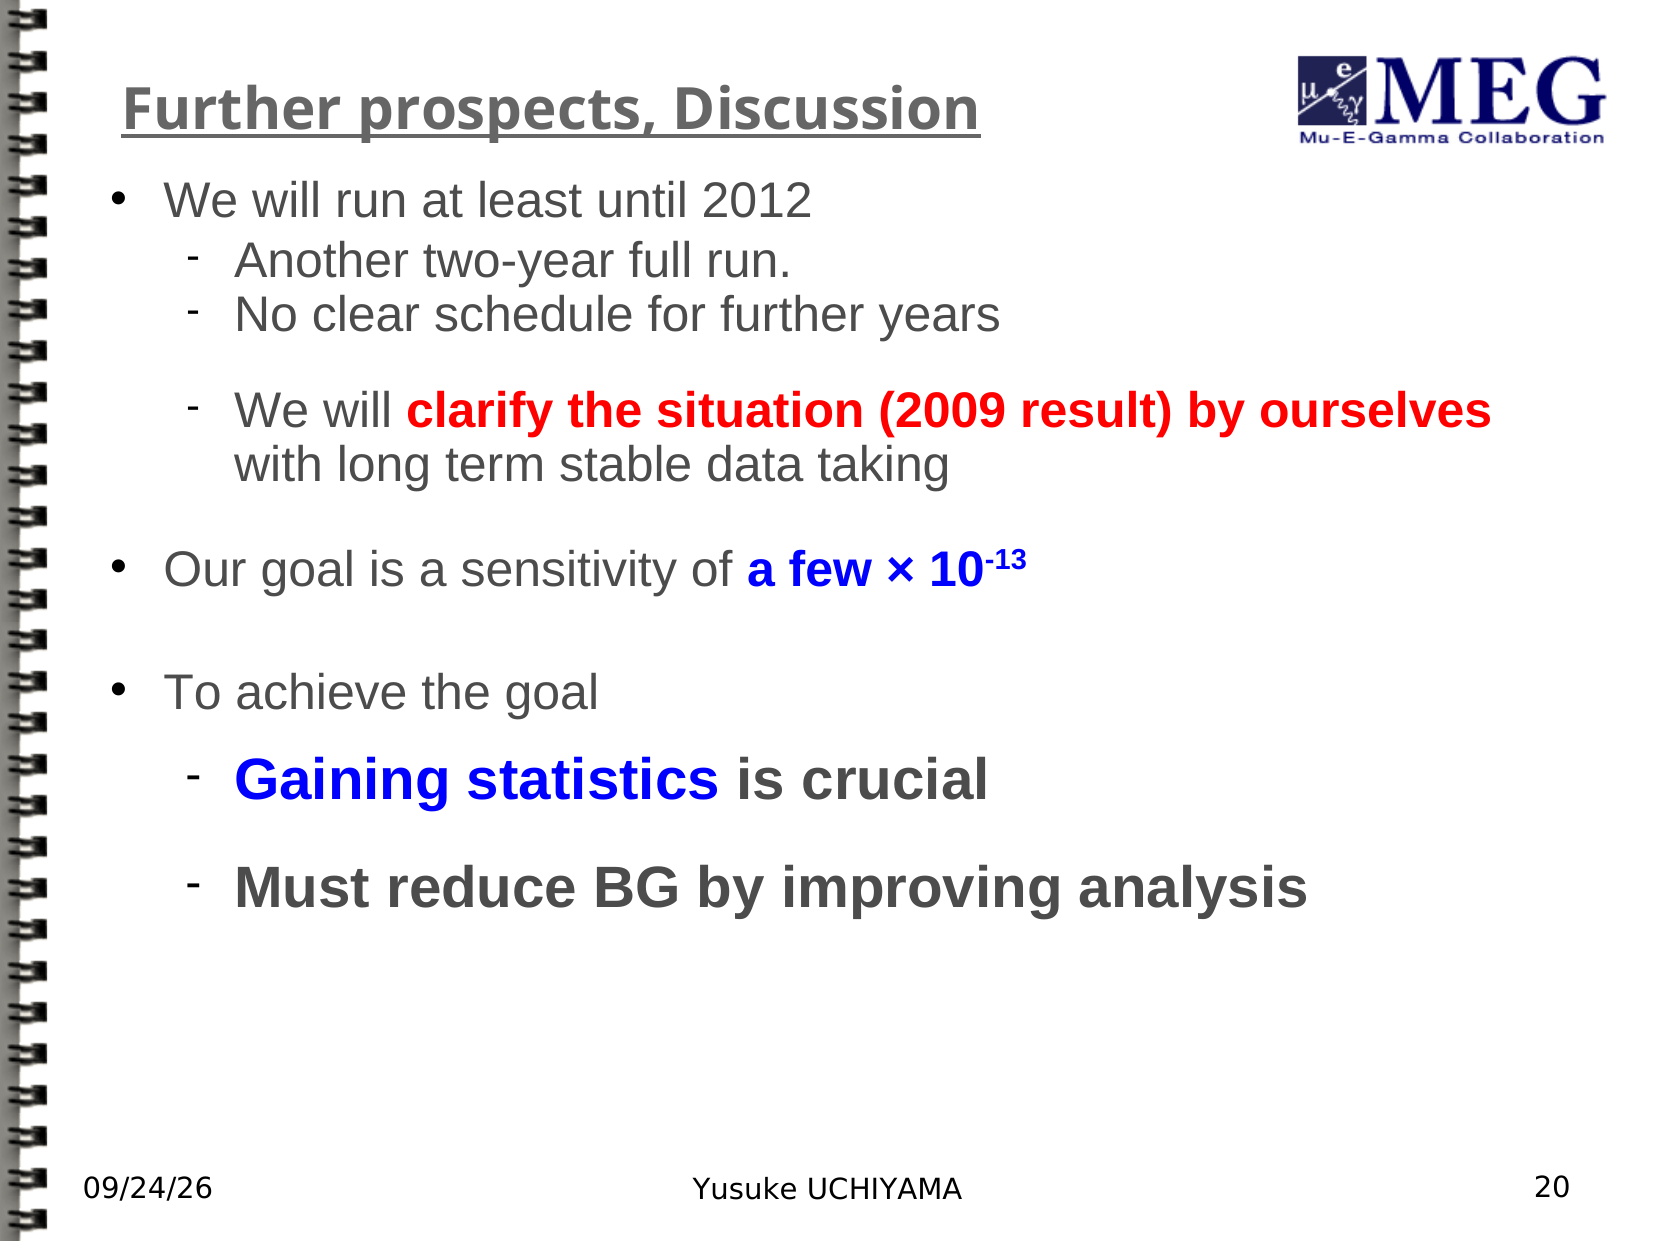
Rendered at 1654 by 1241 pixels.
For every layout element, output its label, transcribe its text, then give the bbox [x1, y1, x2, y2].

picture [0, 0, 1654, 1241]
title Further prospects, Discussion [121, 50, 1300, 162]
list We will run at least until 2012 Another two-year full run. No clear schedule for further years We will clarify the situation (2009 result) by ourselves with long term stable data taking Our goal is a sensitivity of a few × 10-13 To achieve the goal Gaining statistics is crucial Must reduce BG by improving analysis [92, 174, 1571, 1094]
